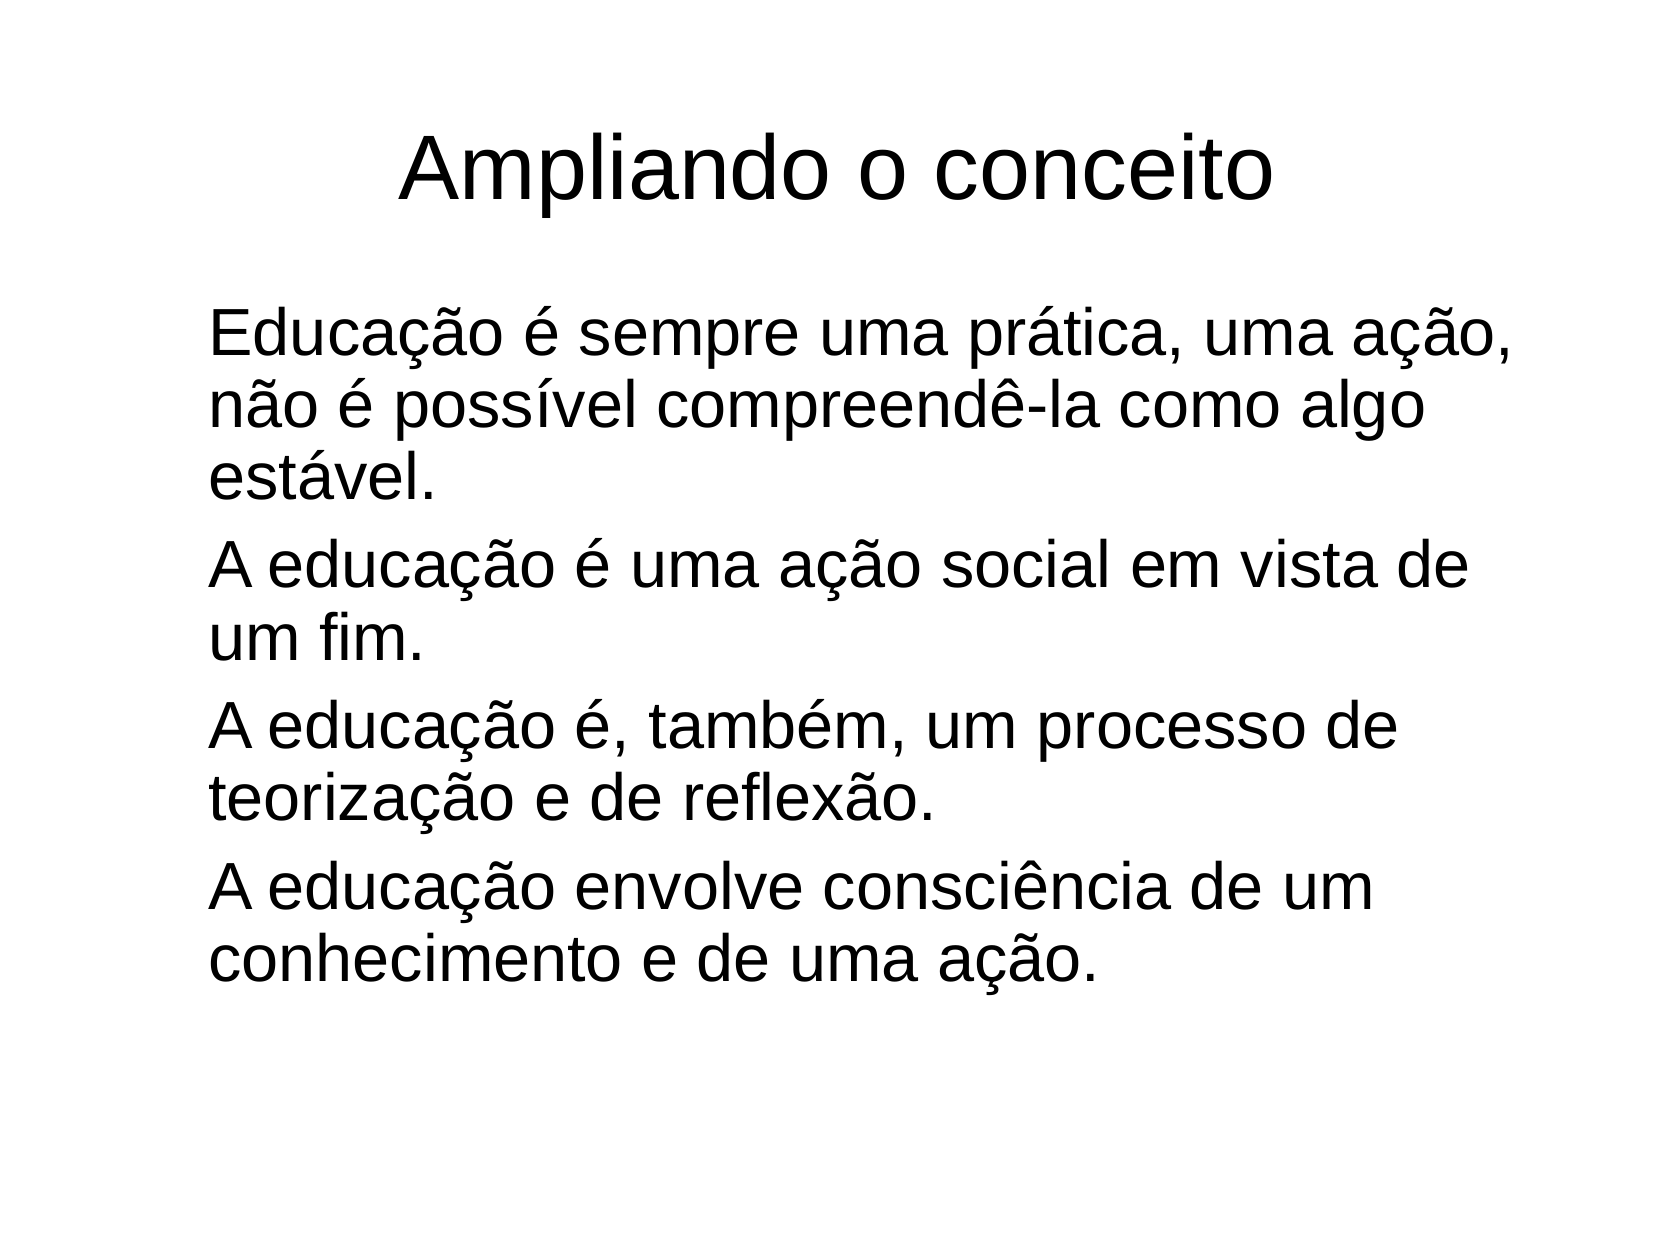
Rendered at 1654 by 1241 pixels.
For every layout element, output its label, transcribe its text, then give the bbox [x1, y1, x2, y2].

list Educação é sempre uma prática, uma ação, não é possível compreendê-la como algo estável. A educação é uma ação social em vista de um fim. A educação é, também, um processo de teorização e de reflexão. A educação envolve consciência de um conhecimento e de uma ação. [137, 289, 1544, 1124]
title Ampliando o conceito [147, 59, 1554, 266]
